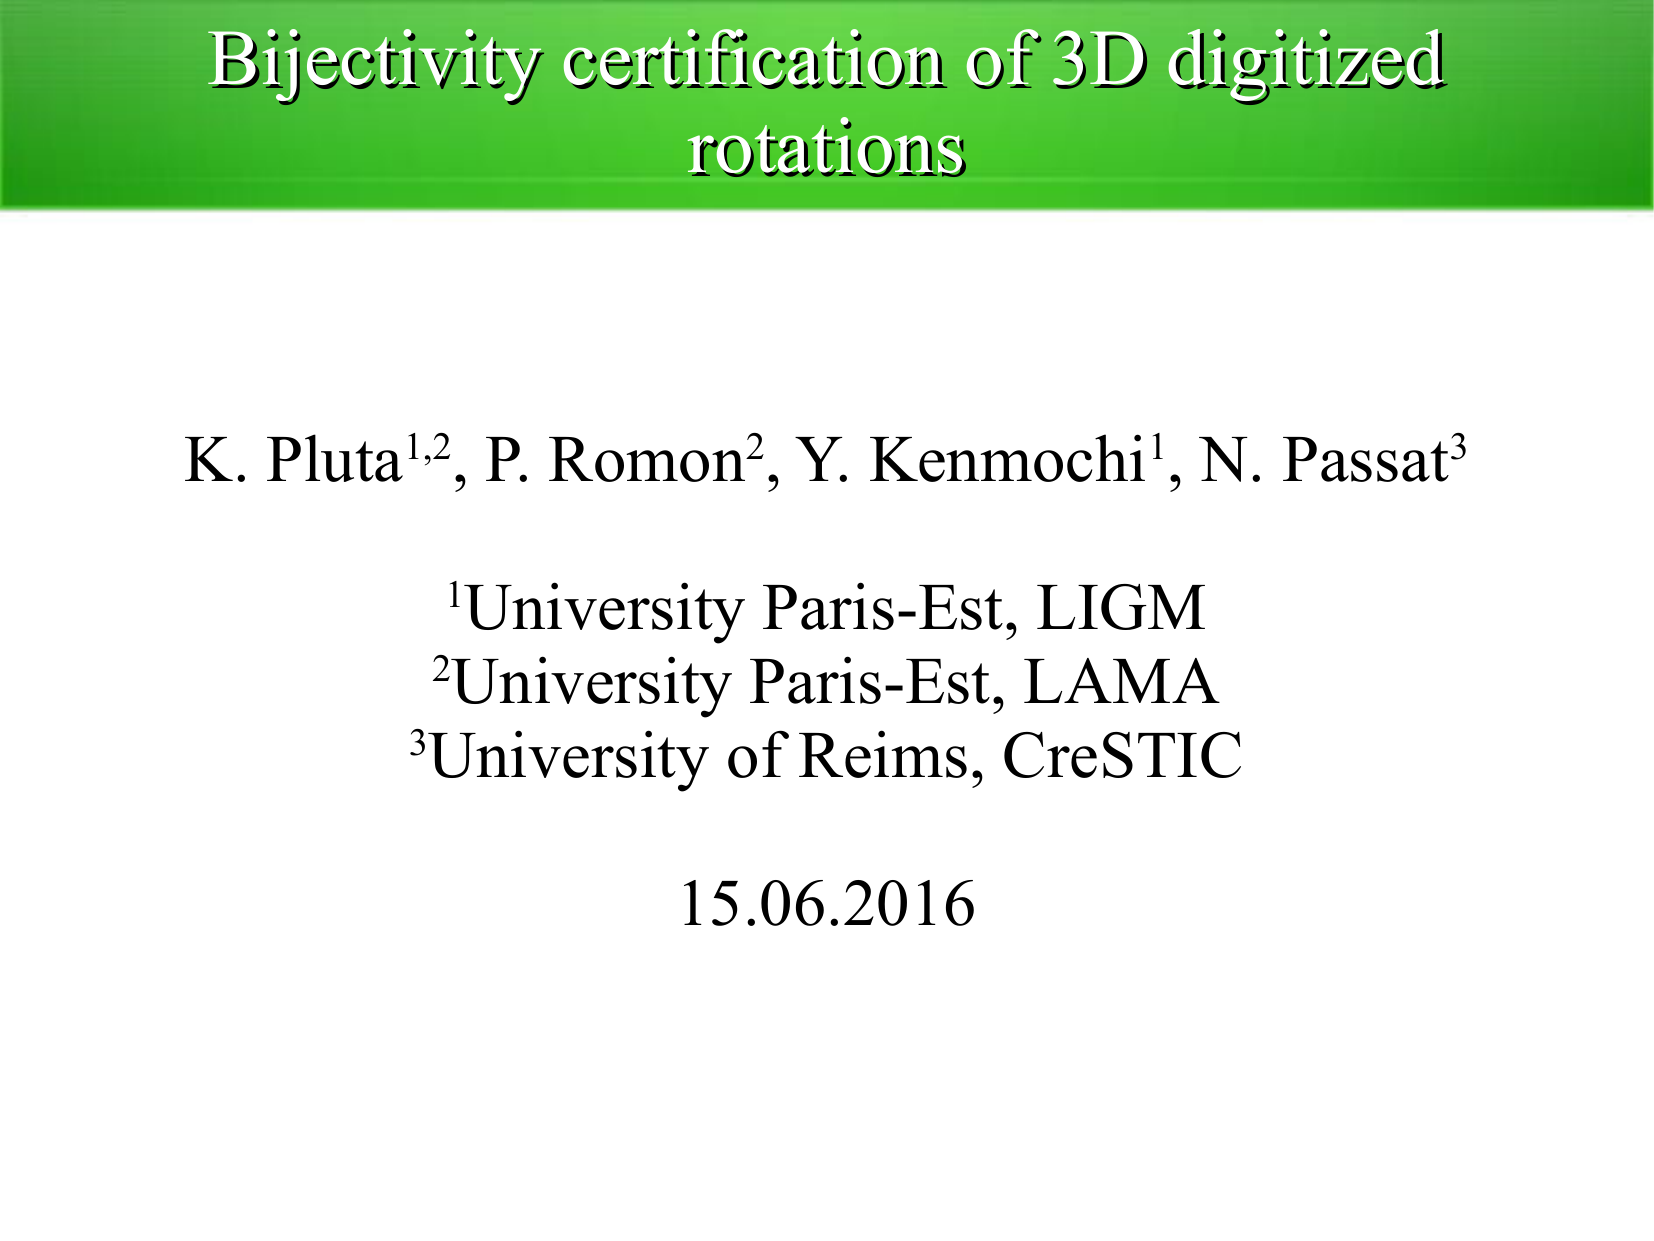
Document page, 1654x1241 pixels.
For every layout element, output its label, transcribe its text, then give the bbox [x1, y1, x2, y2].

title Bijectivity certification of 3D digitized rotations [82, 14, 1571, 190]
subtitle K. Pluta1,2, P. Romon2, Y. Kenmochi1, N. Passat3 1University Paris-Est, LIGM 2University Paris-Est, LAMA 3University of Reims, CreSTIC 15.06.2016 [82, 421, 1571, 1015]
picture [0, 0, 1654, 1241]
